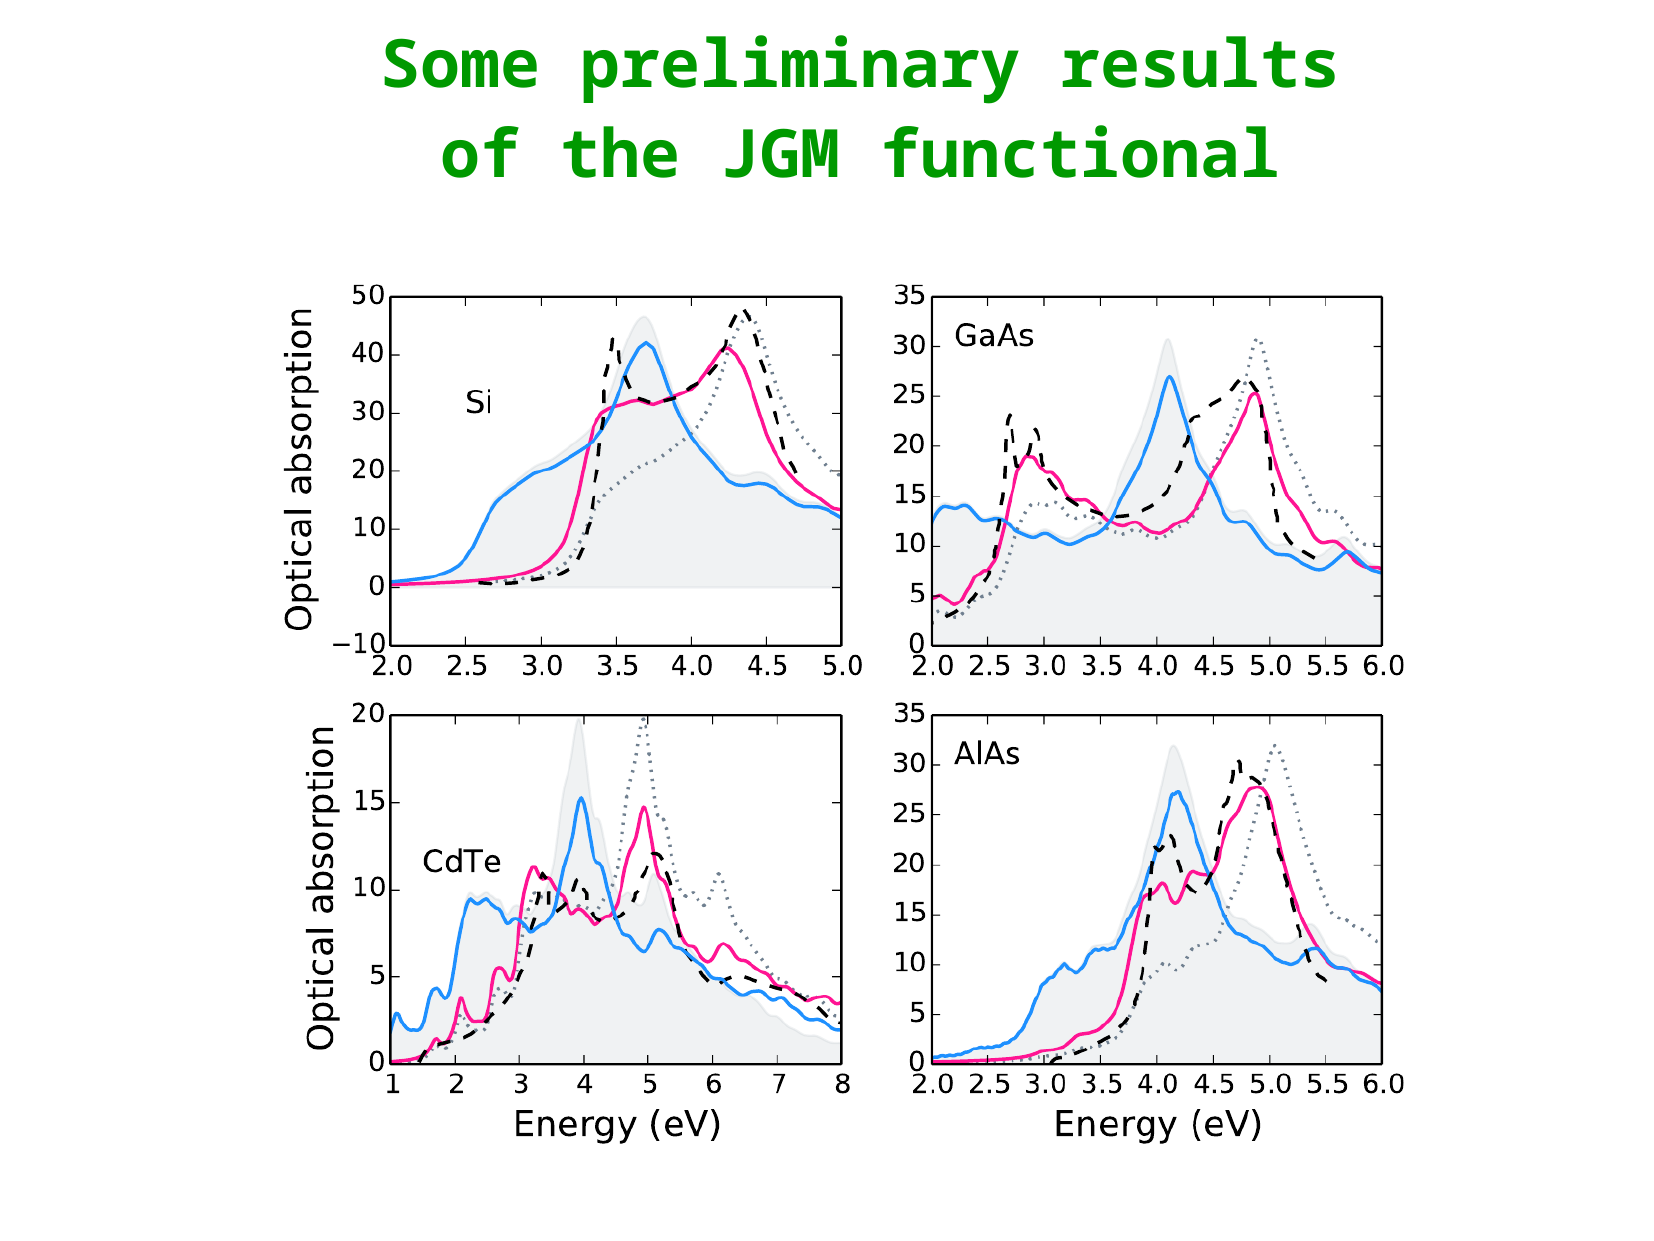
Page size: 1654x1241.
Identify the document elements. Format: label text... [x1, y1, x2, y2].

picture [255, 233, 1456, 1156]
title Some preliminary results of the JGM functional [257, 29, 1428, 184]
